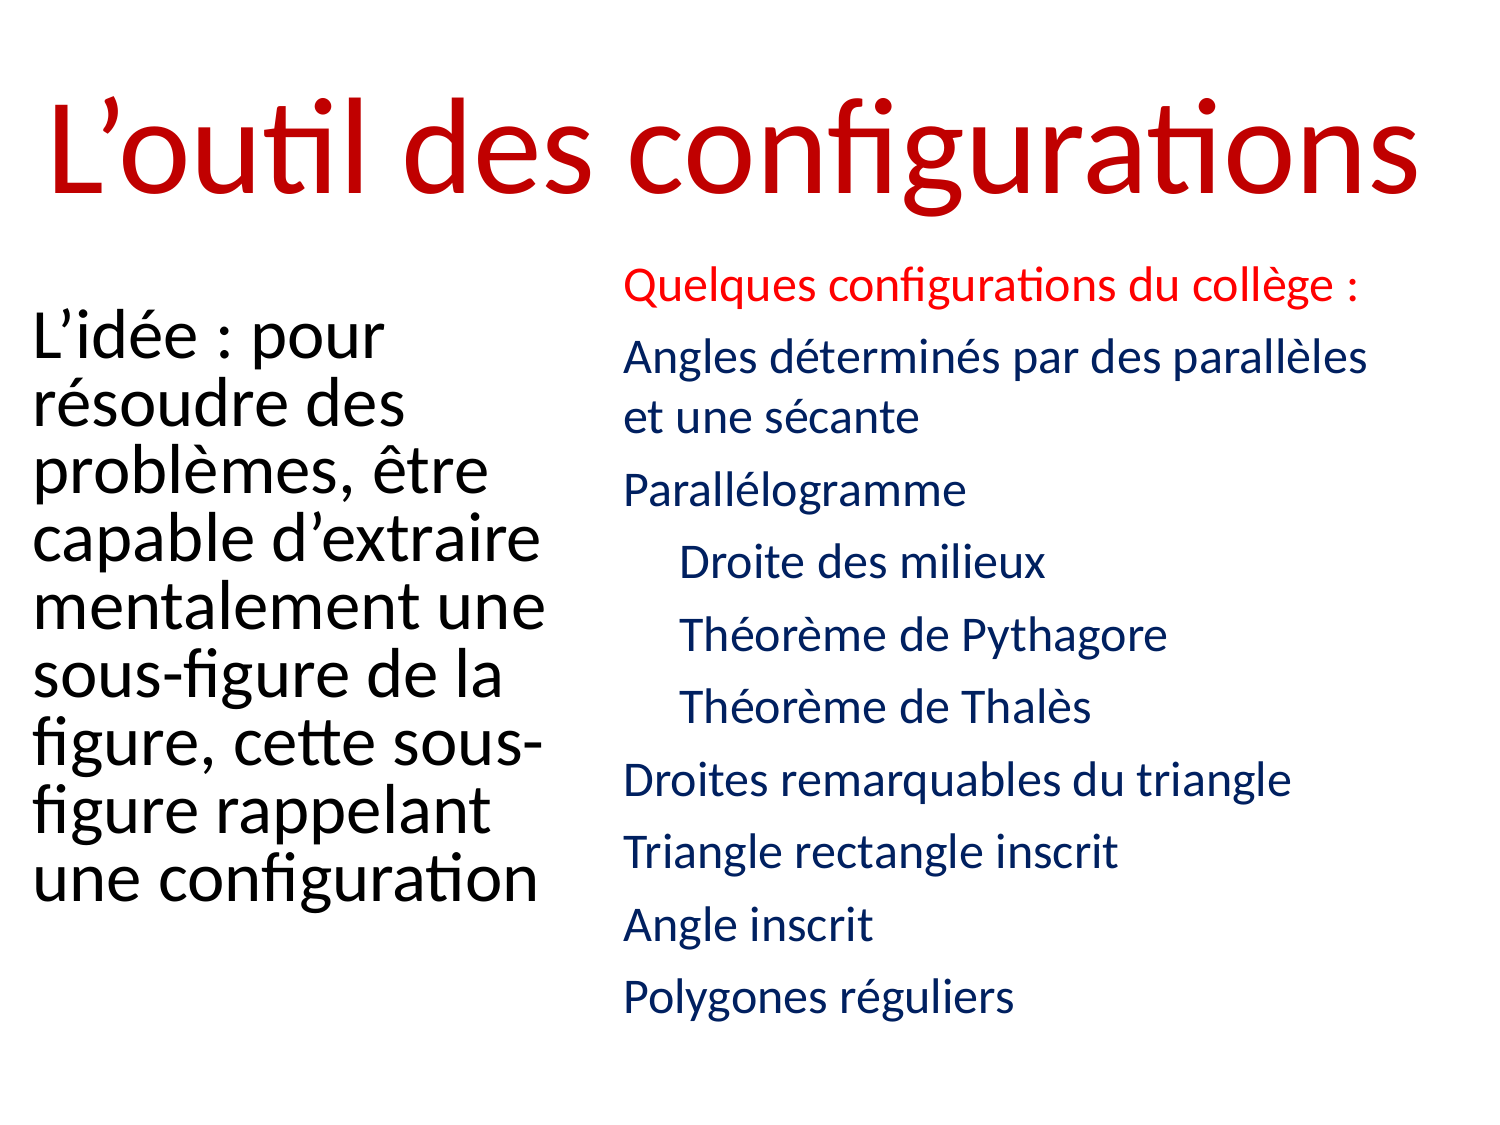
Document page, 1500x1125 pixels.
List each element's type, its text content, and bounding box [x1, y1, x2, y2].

title L’outil des configurations [0, 45, 1500, 233]
list L’idée : pour résoudre des problèmes, être capable d’extraire mentalement une sous-figure de la figure, cette sous-figure rappelant une configuration [17, 262, 573, 1005]
list Quelques configurations du collège : Angles déterminés par des parallèles et une sécante Parallélogramme Droite des milieux Théorème de Pythagore Théorème de Thalès Droites remarquables du triangle Triangle rectangle inscrit Angle inscrit Polygones réguliers [608, 243, 1424, 1035]
